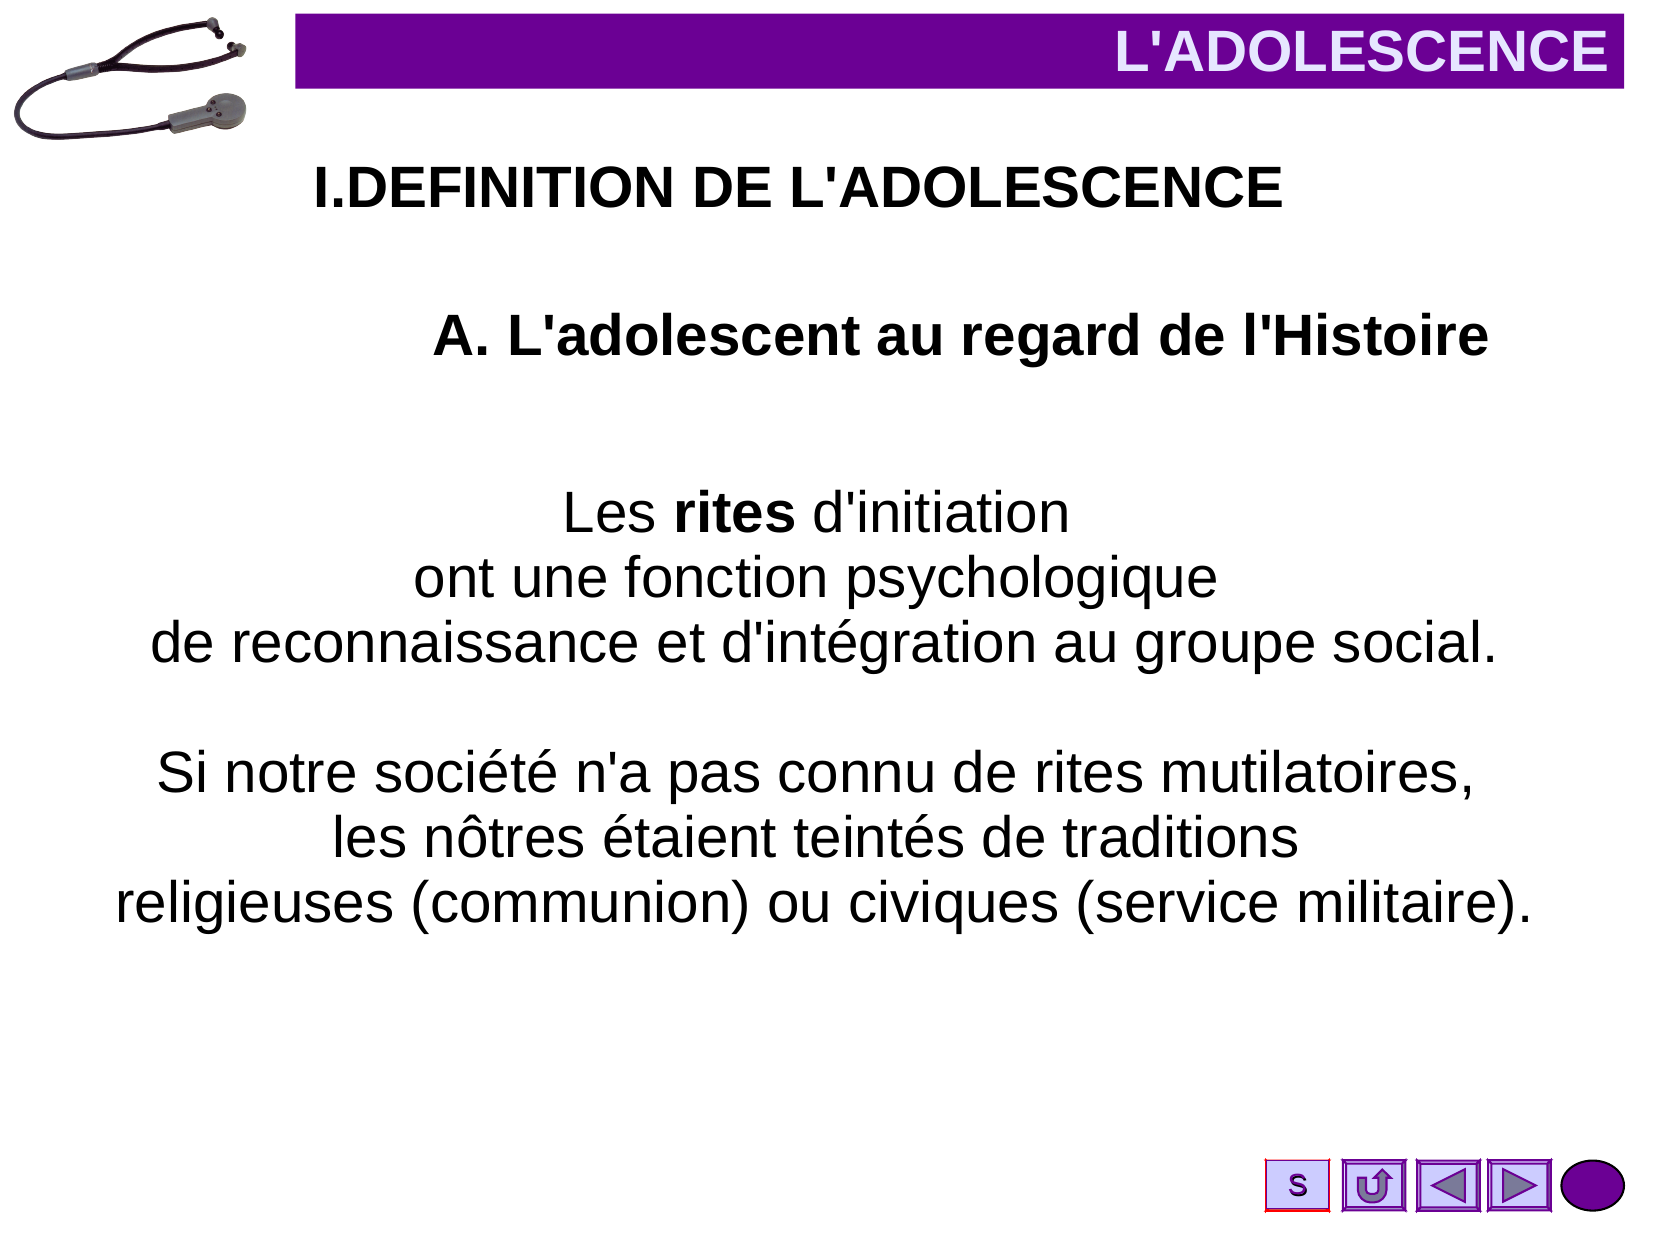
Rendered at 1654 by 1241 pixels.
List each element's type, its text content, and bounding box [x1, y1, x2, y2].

text_box A. L'adolescent au regard de l'Histoire [417, 295, 1506, 376]
text_box [1561, 1160, 1625, 1211]
text_box Les rites d'initiation ont une fonction psychologique de reconnaissance et d'intégration au groupe social. Si notre société n'a pas connu de rites mutilatoires, les nôtres étaient teintés de traditions religieuses (communion) ou civiques (service militaire). [55, 472, 1595, 943]
text_box L'ADOLESCENCE [295, 13, 1625, 89]
text_box I.DEFINITION DE L'ADOLESCENCE [295, 147, 1300, 237]
picture [8, 8, 260, 153]
